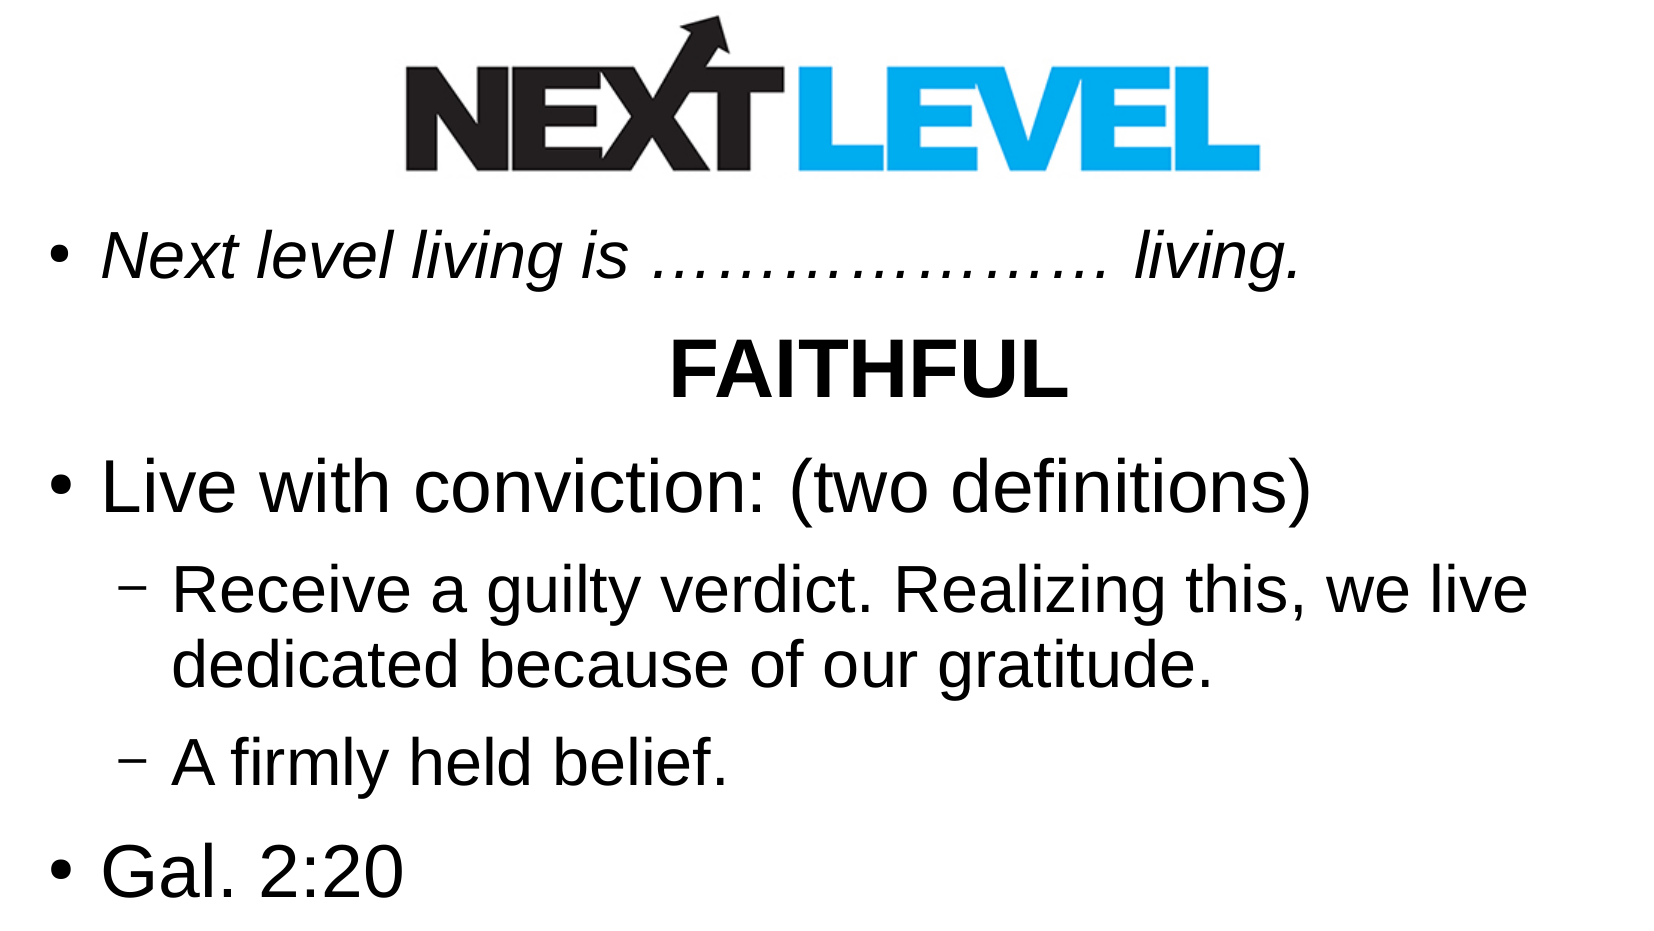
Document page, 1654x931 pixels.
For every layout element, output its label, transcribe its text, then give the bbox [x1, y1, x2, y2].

picture [384, 11, 1282, 179]
list Next level living is ………………… living. FAITHFUL Live with conviction: (two definitions) Receive a guilty verdict. Realizing this, we live dedicated because of our gratitude. A firmly held belief. Gal. 2:20 [30, 217, 1621, 916]
